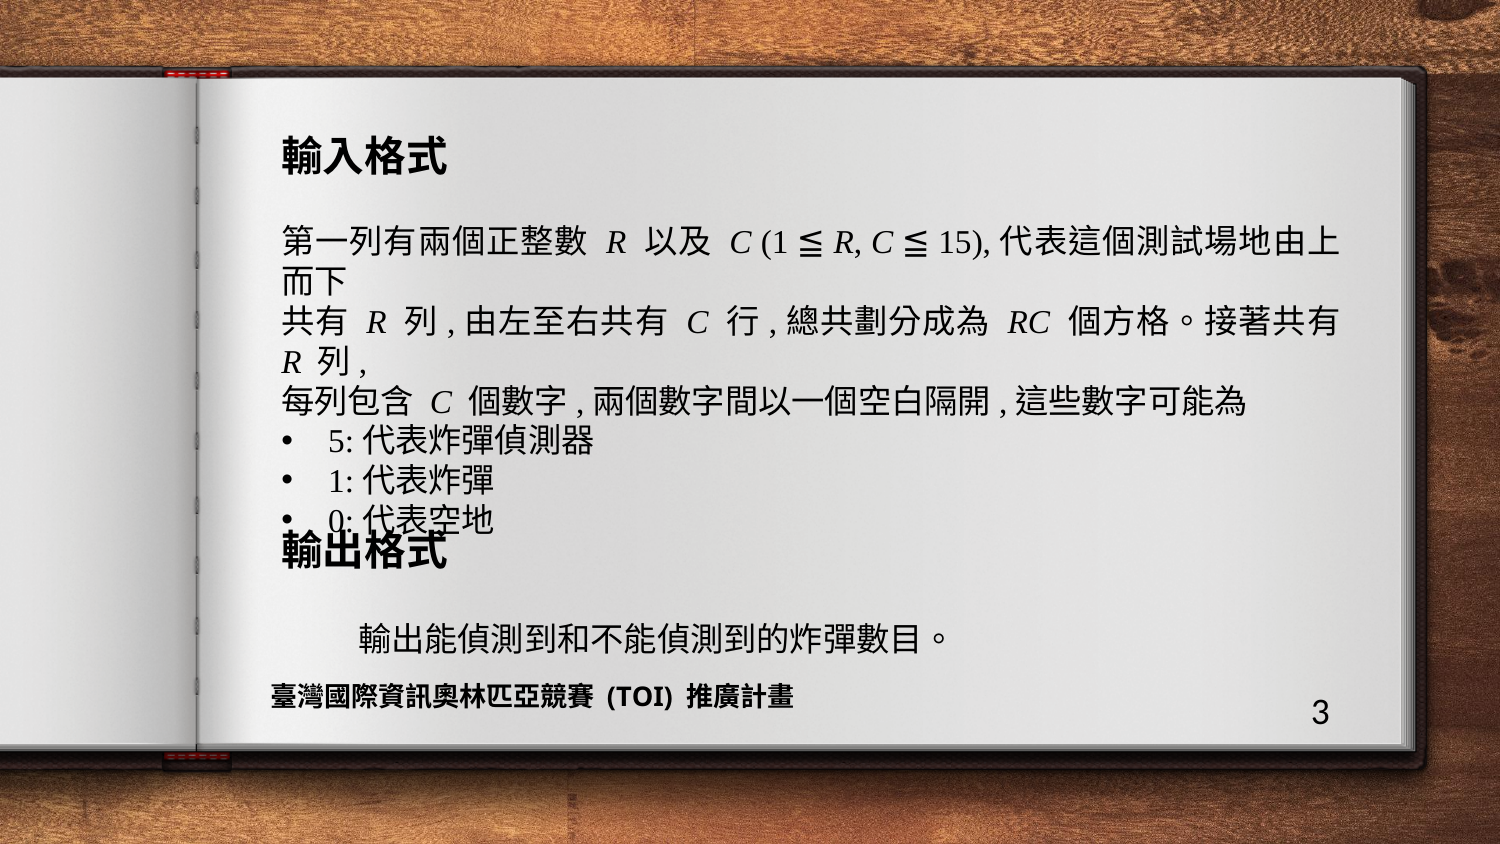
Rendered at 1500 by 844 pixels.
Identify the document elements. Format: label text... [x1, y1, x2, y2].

text_box [1295, 672, 1386, 737]
text_box 輸入格式 第一列有兩個正整數 R 以及 C (1 ≦ R, C ≦ 15),代表這個測試場地由上而下 共有 R 列,由左至右共有 C 行,總共劃分成為 RC 個方格。接著共有 R 列, 每列包含 C 個數字,兩個數字間以一個空白隔開,這些數字可能為 5:代表炸彈偵測器 1:代表炸彈 0:代表空地 [266, 123, 1356, 516]
text_box 輸出格式 輸出能偵測到和不能偵測到的炸彈數目。 [266, 516, 1368, 666]
